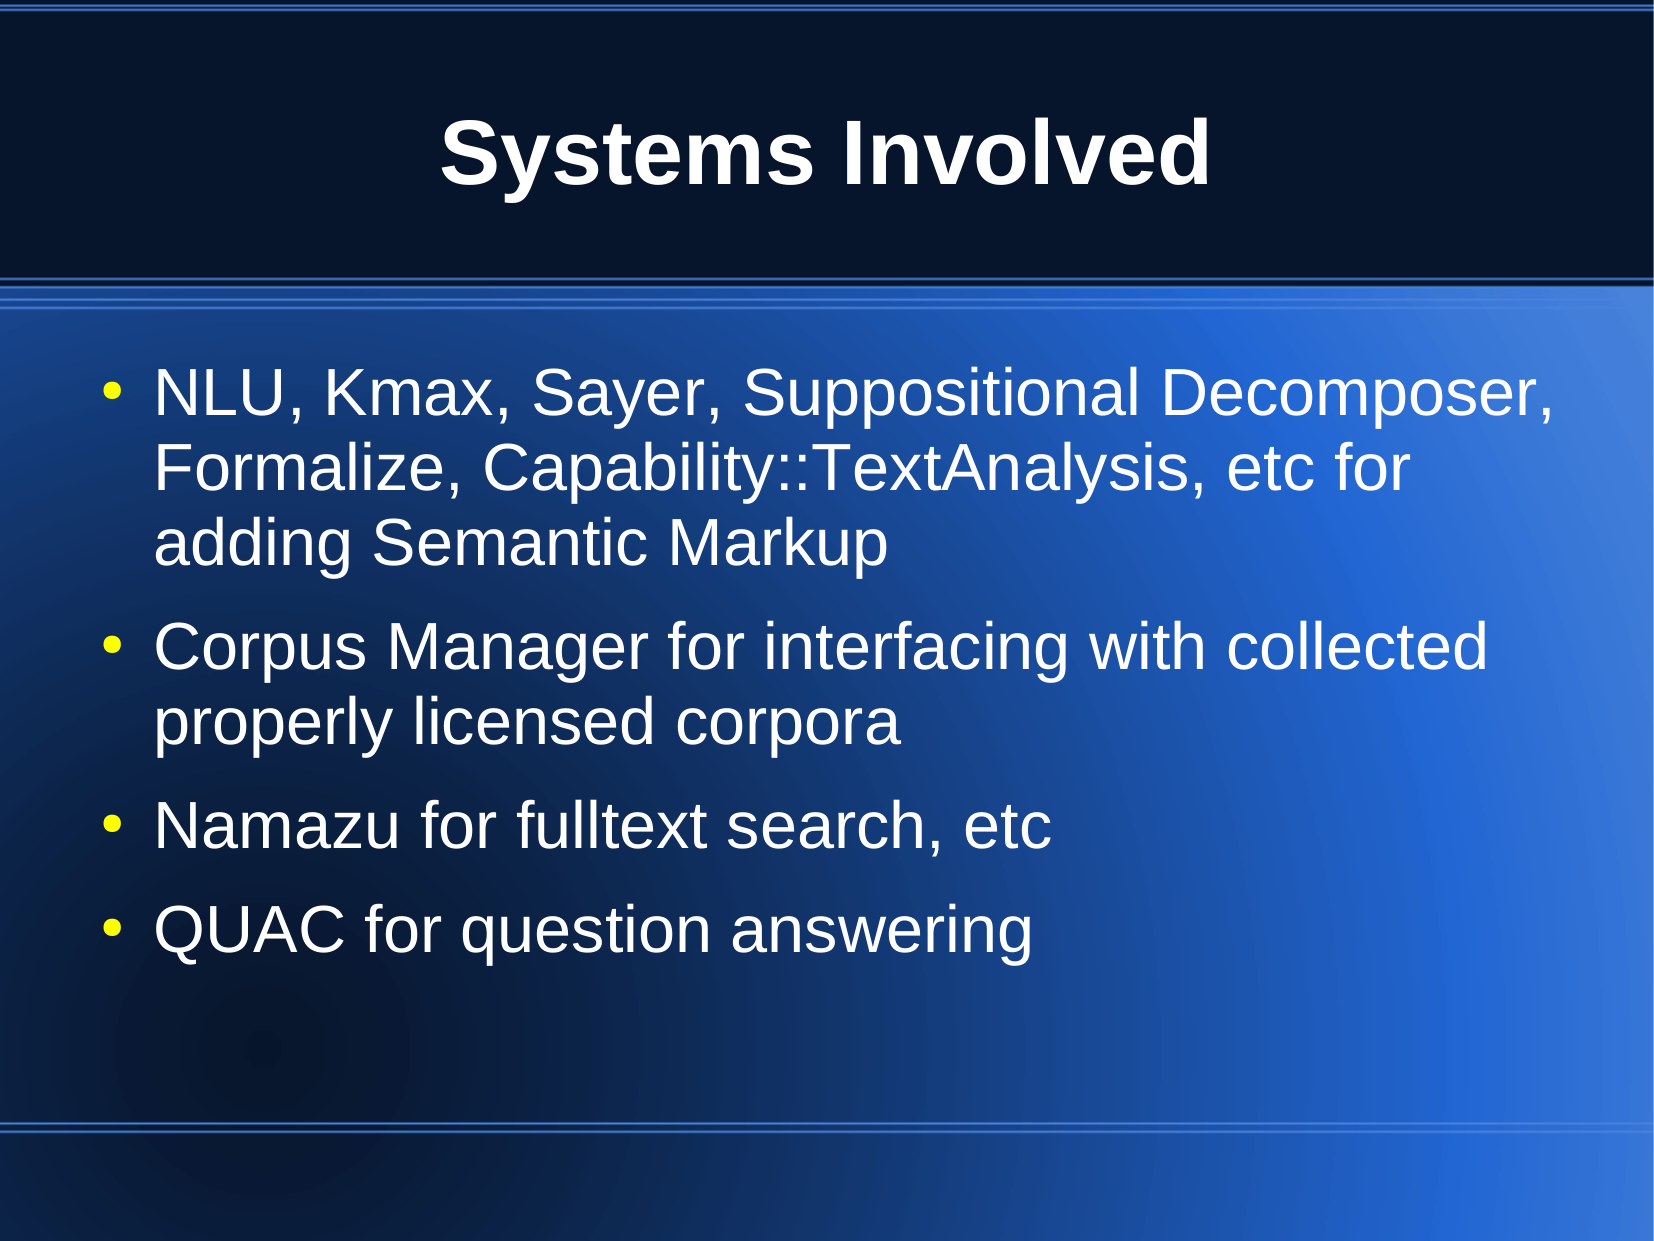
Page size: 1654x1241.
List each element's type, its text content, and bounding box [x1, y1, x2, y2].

picture [0, 0, 1654, 1241]
list NLU, Kmax, Sayer, Suppositional Decomposer, Formalize, Capability::TextAnalysis, etc for adding Semantic Markup Corpus Manager for interfacing with collected properly licensed corpora Namazu for fulltext search, etc QUAC for question answering [82, 355, 1571, 1159]
title Systems Involved [82, 56, 1571, 250]
